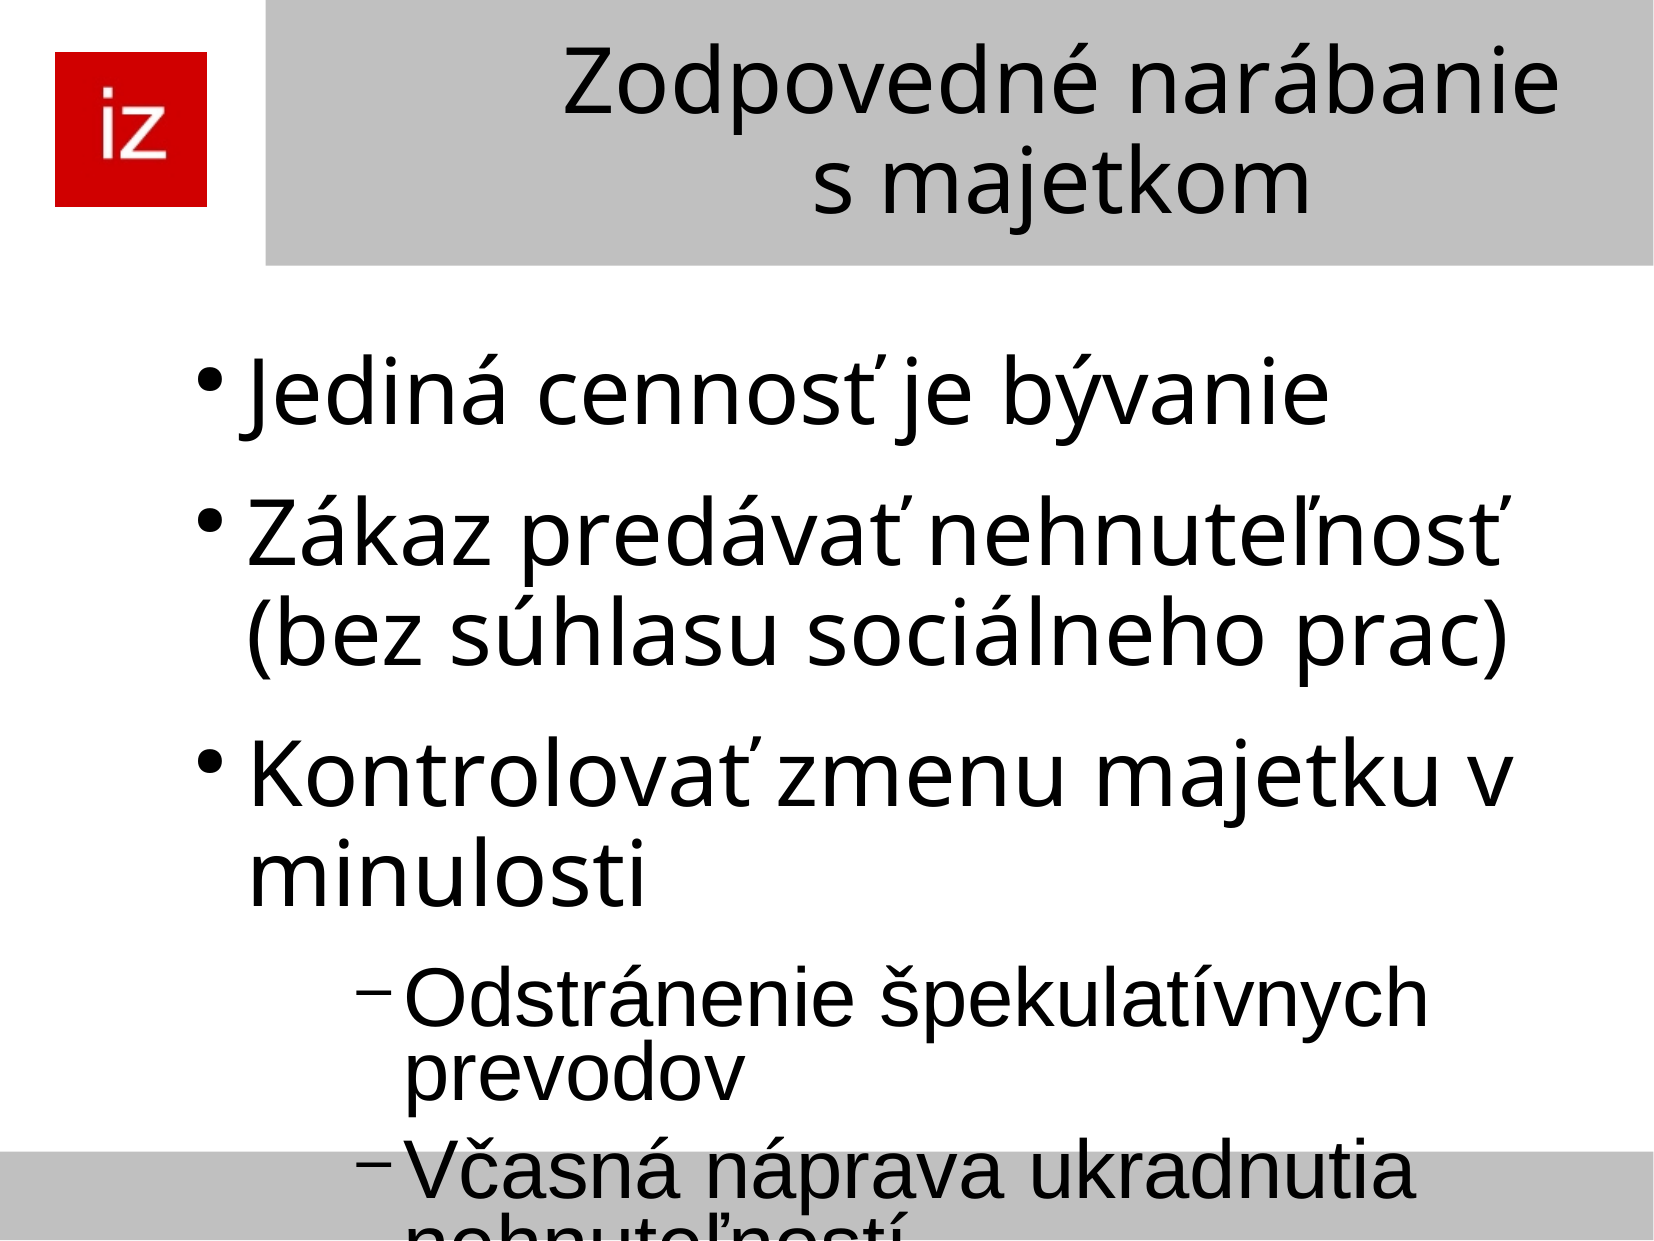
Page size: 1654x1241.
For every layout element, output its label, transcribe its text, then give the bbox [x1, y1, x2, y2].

title Zodpovedné narábanie s majetkom [561, 29, 1565, 237]
picture [55, 52, 207, 207]
list Jediná cennosť je bývanie Zákaz predávať nehnuteľnosť (bez súhlasu sociálneho prac) Kontrolovať zmenu majetku v minulosti Odstránenie špekulatívnych prevodov Včasná náprava ukradnutia nehnuteľností [121, 344, 1533, 1215]
